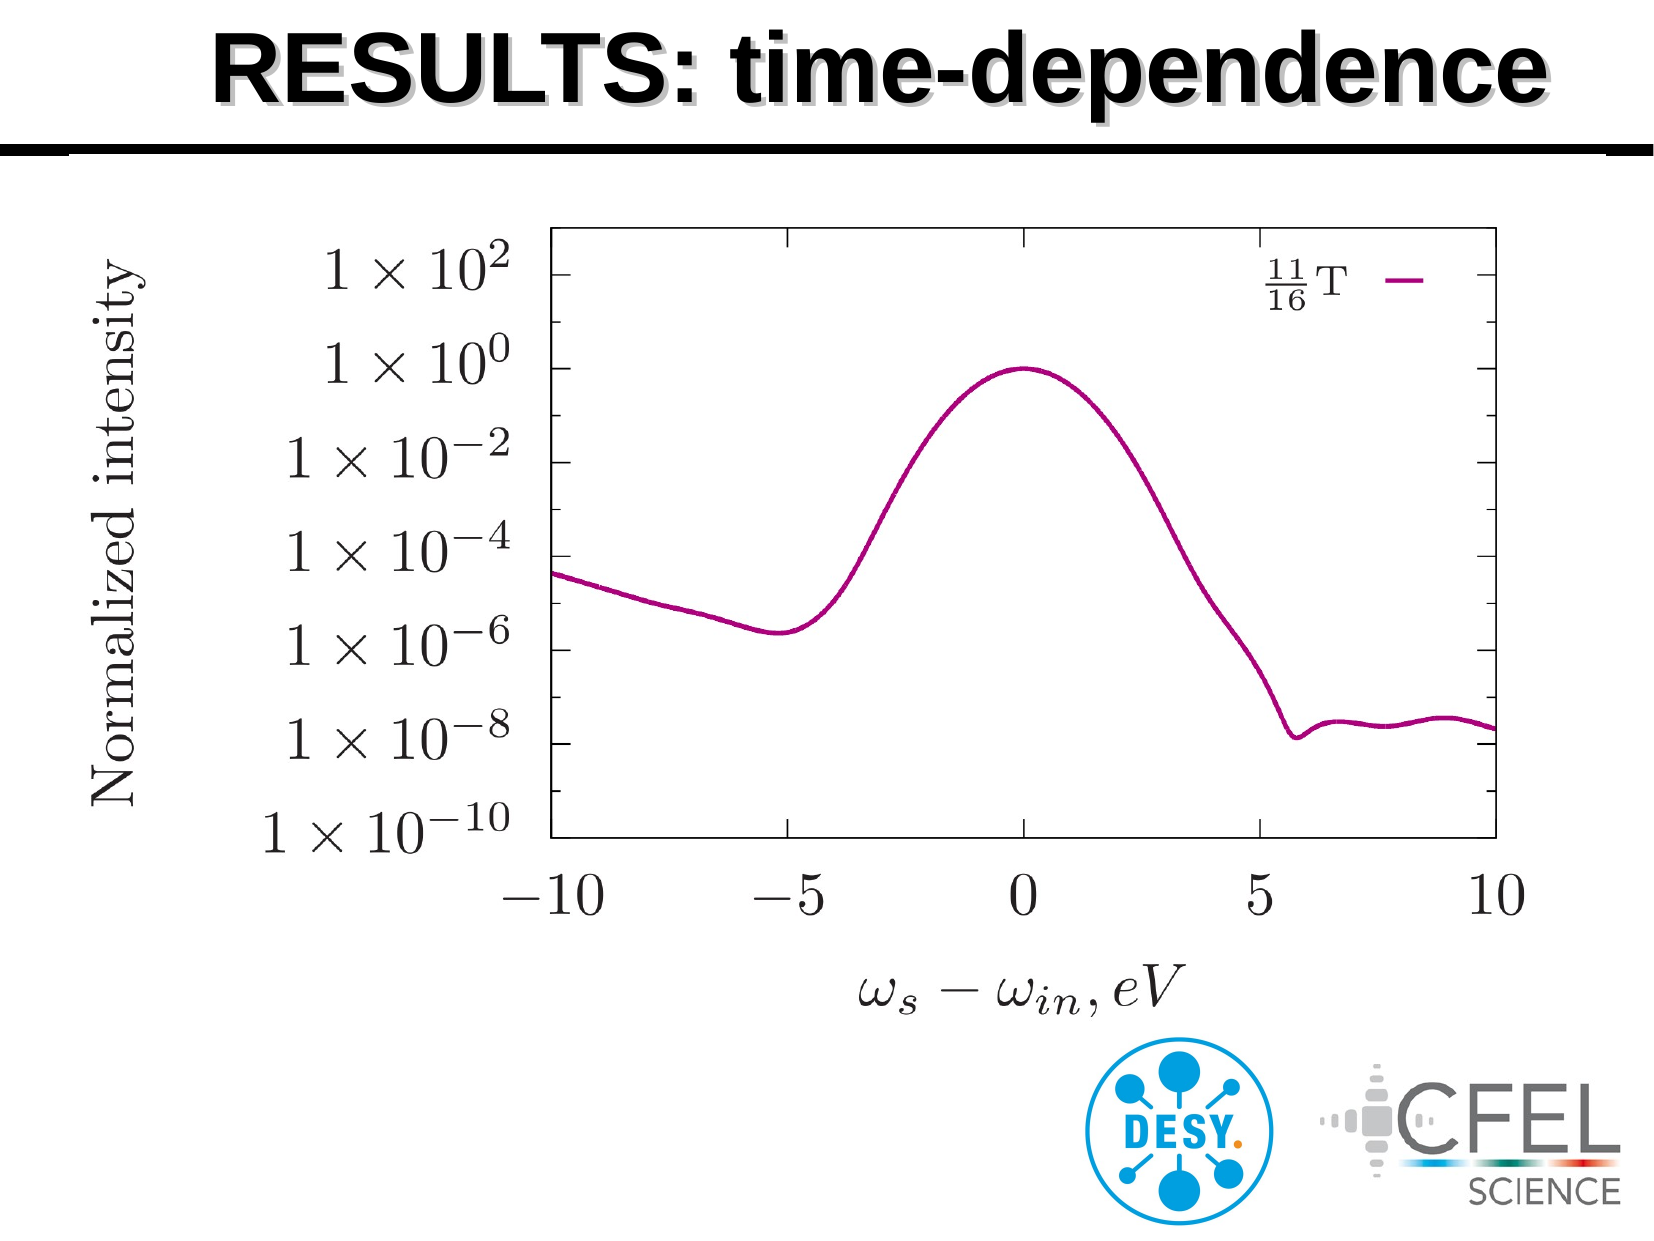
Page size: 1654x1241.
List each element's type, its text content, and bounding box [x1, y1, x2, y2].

title RESULTS: time-dependence [0, 0, 1654, 151]
picture [1320, 1064, 1621, 1213]
picture [69, 154, 1606, 1231]
text_box [30, 8, 736, 247]
